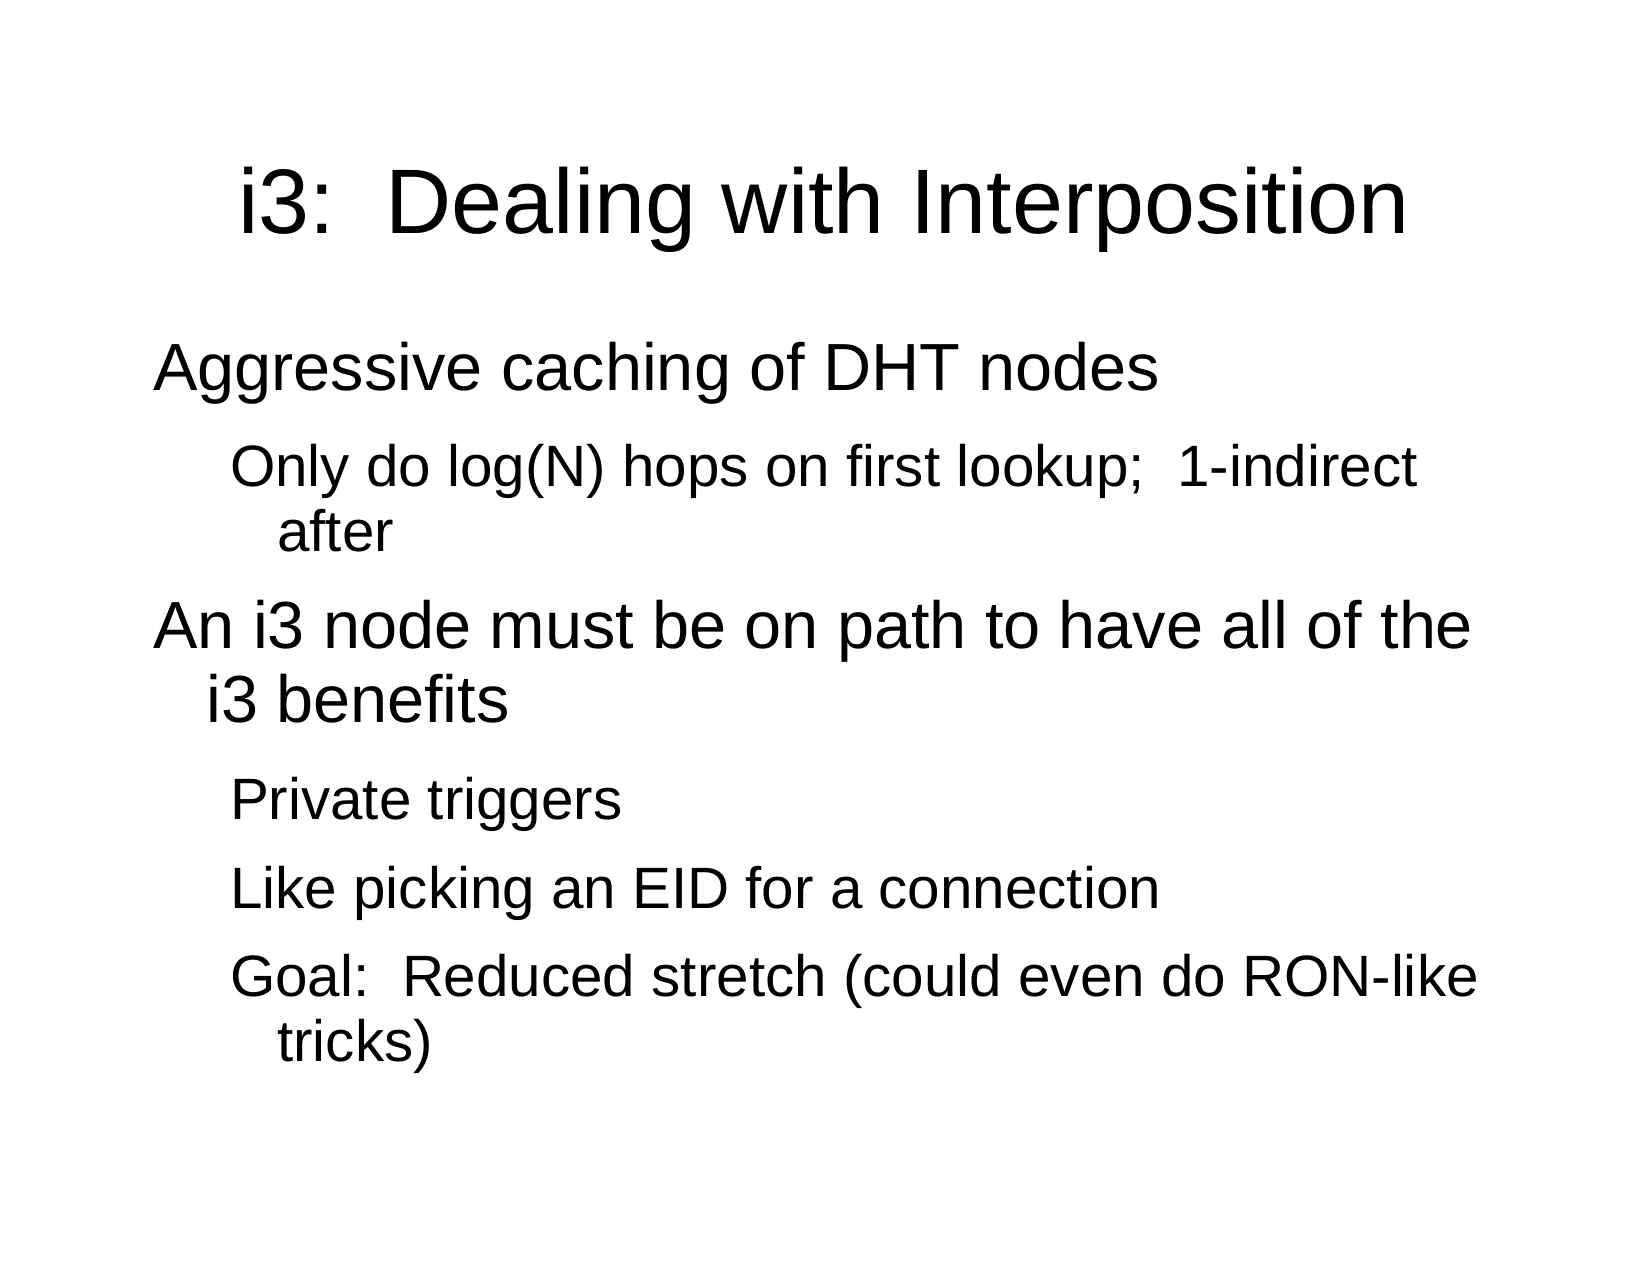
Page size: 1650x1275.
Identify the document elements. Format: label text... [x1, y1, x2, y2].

title i3: Dealing with Interposition [135, 112, 1515, 291]
list Aggressive caching of DHT nodes Only do log(N) hops on first lookup; 1-indirect after An i3 node must be on path to have all of the i3 benefits Private triggers Like picking an EID for a connection Goal: Reduced stretch (could even do RON-like tricks) [135, 329, 1515, 1143]
